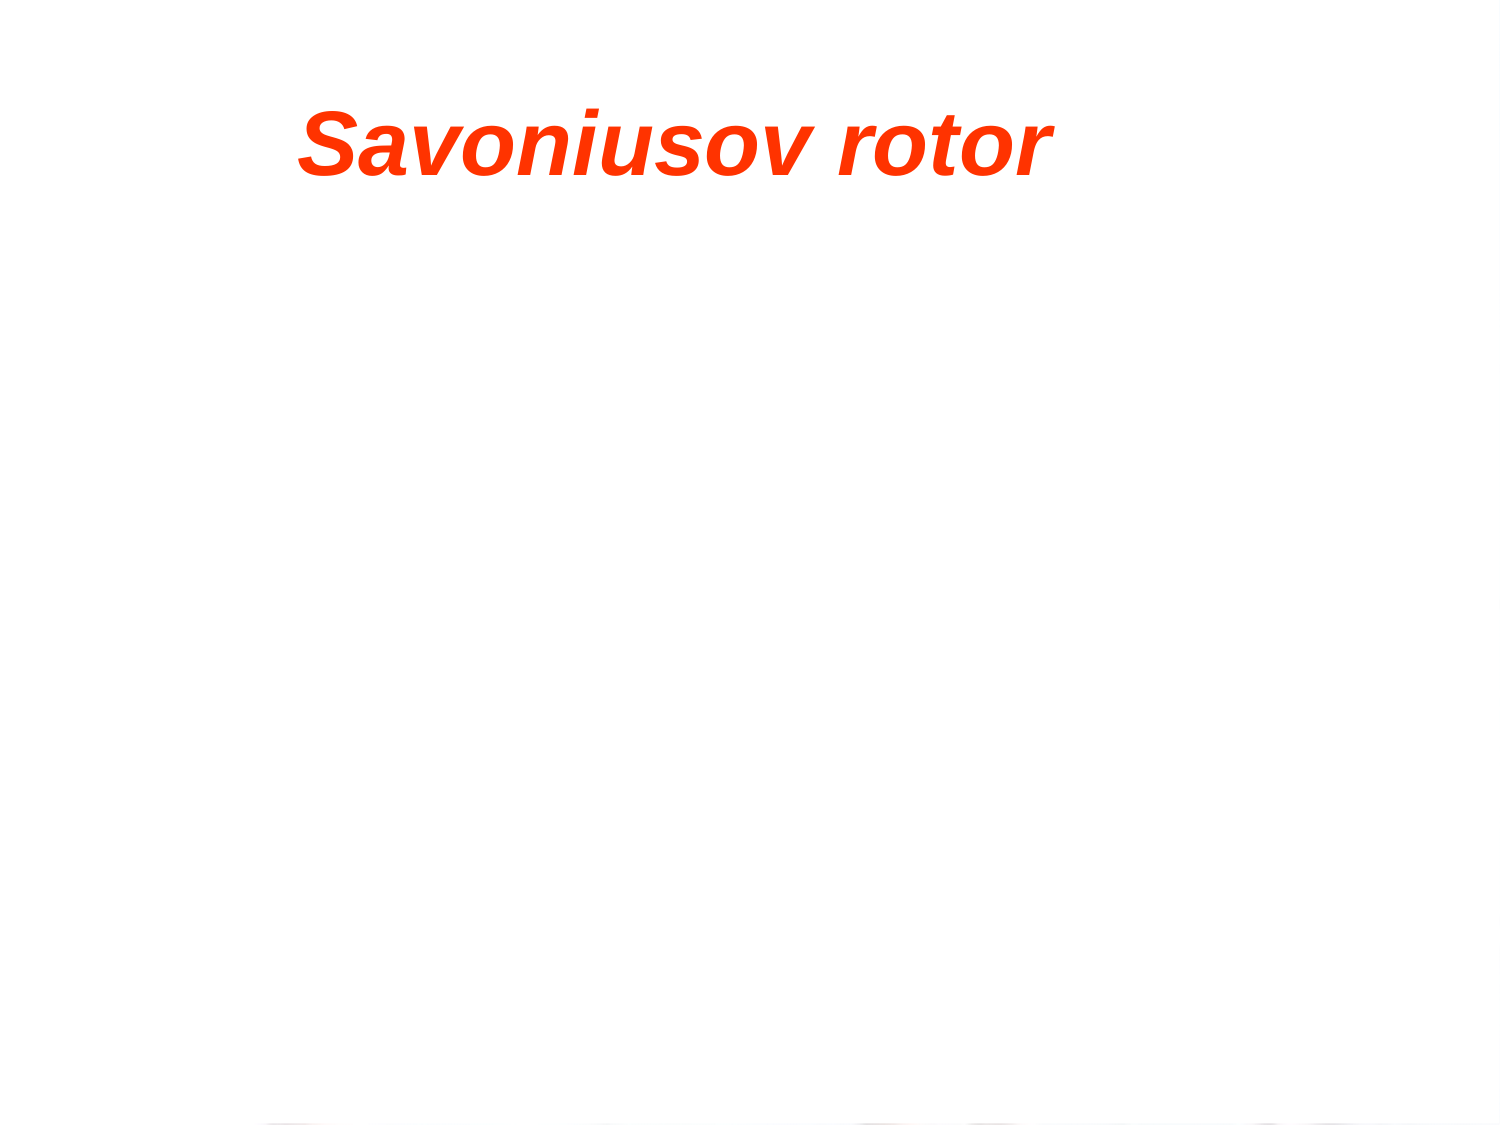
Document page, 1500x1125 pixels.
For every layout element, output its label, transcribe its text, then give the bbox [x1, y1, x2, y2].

title Savoniusov rotor [0, 45, 1350, 233]
